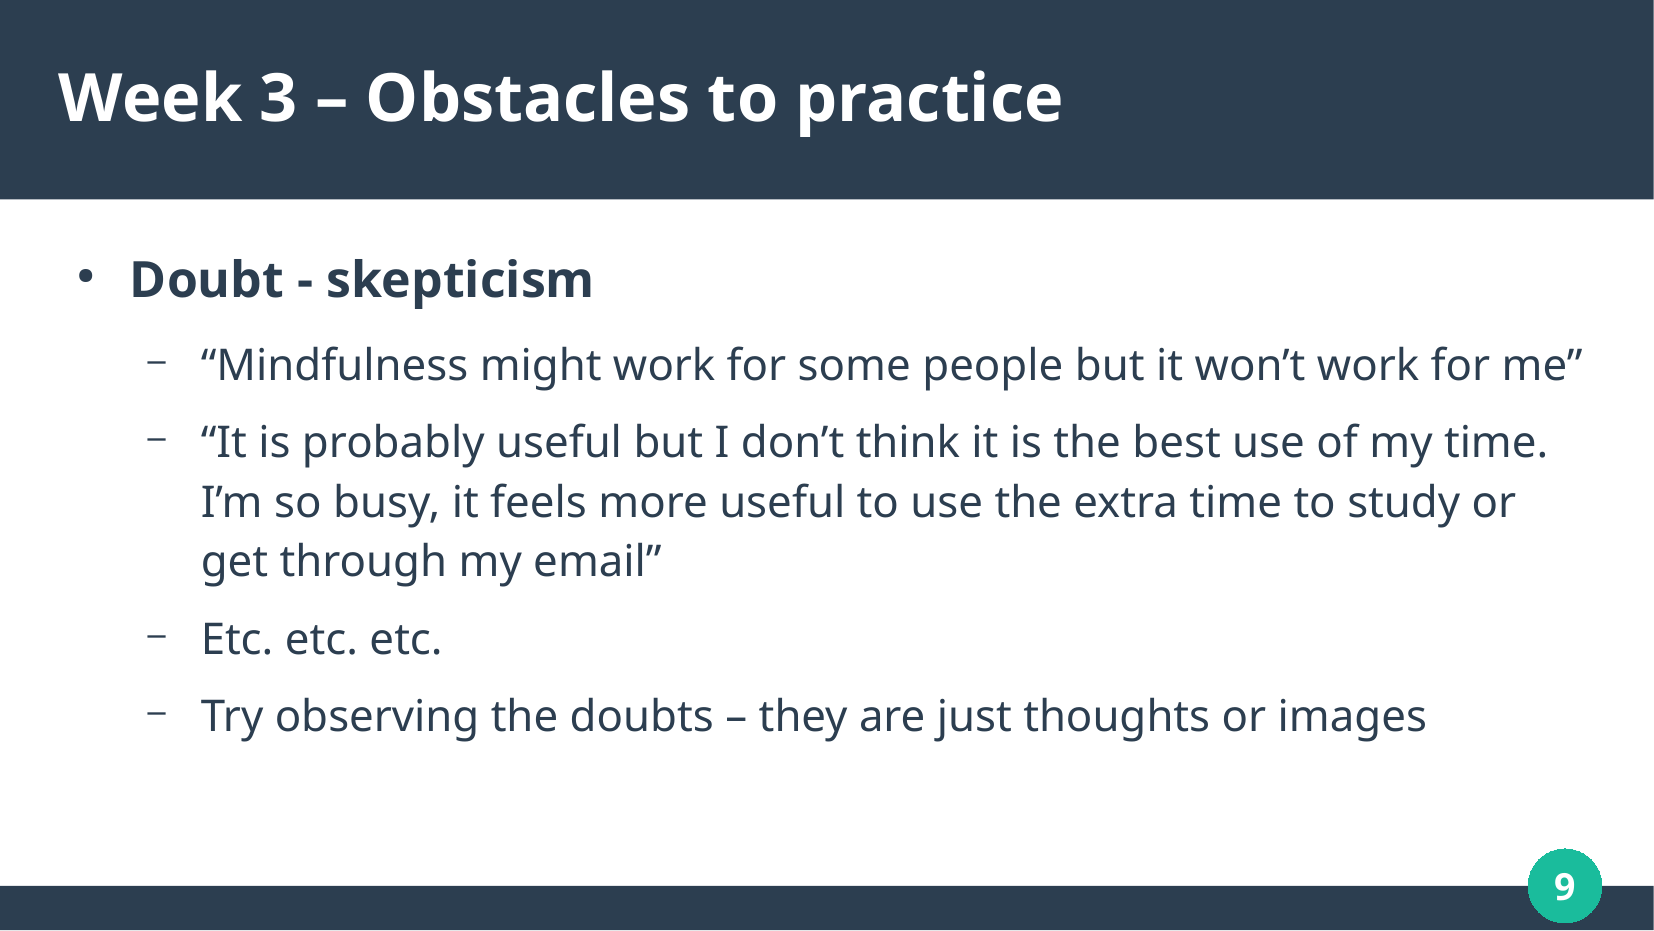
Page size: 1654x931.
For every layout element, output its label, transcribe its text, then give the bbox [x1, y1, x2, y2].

title Week 3 – Obstacles to practice [59, 37, 1595, 155]
list Doubt - skepticism “Mindfulness might work for some people but it won’t work for me” “It is probably useful but I don’t think it is the best use of my time. I’m so busy, it feels more useful to use the extra time to study or get through my email” Etc. etc. etc. Try observing the doubts – they are just thoughts or images [59, 243, 1595, 864]
